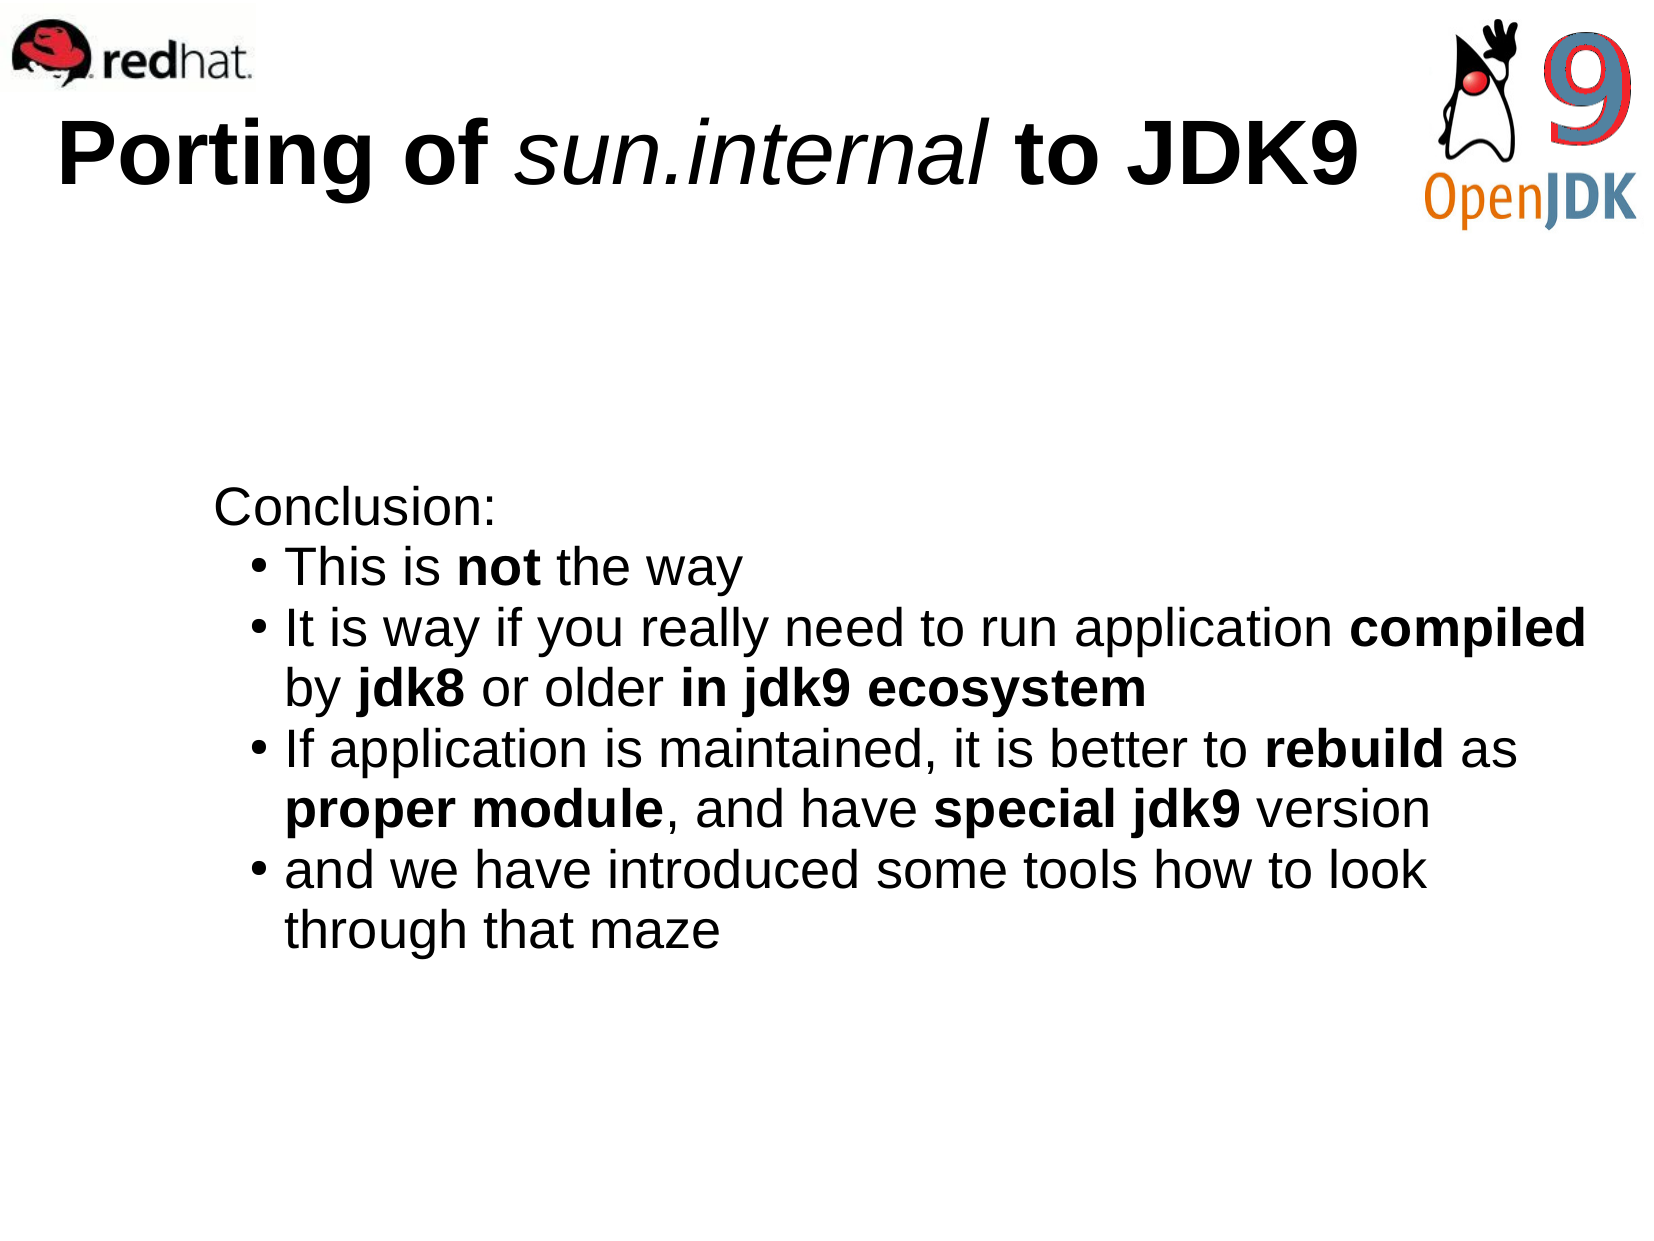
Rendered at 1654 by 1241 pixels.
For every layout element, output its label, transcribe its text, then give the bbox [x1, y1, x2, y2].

text_box Conclusion: This is not the way It is way if you really need to run application compiled by jdk8 or older in jdk9 ecosystem If application is maintained, it is better to rebuild as proper module, and have special jdk9 version and we have introduced some tools how to look through that maze [105, 266, 1594, 1171]
picture [1410, 4, 1651, 245]
picture [0, 3, 256, 92]
title Porting of sun.internal to JDK9 [0, 49, 1453, 257]
